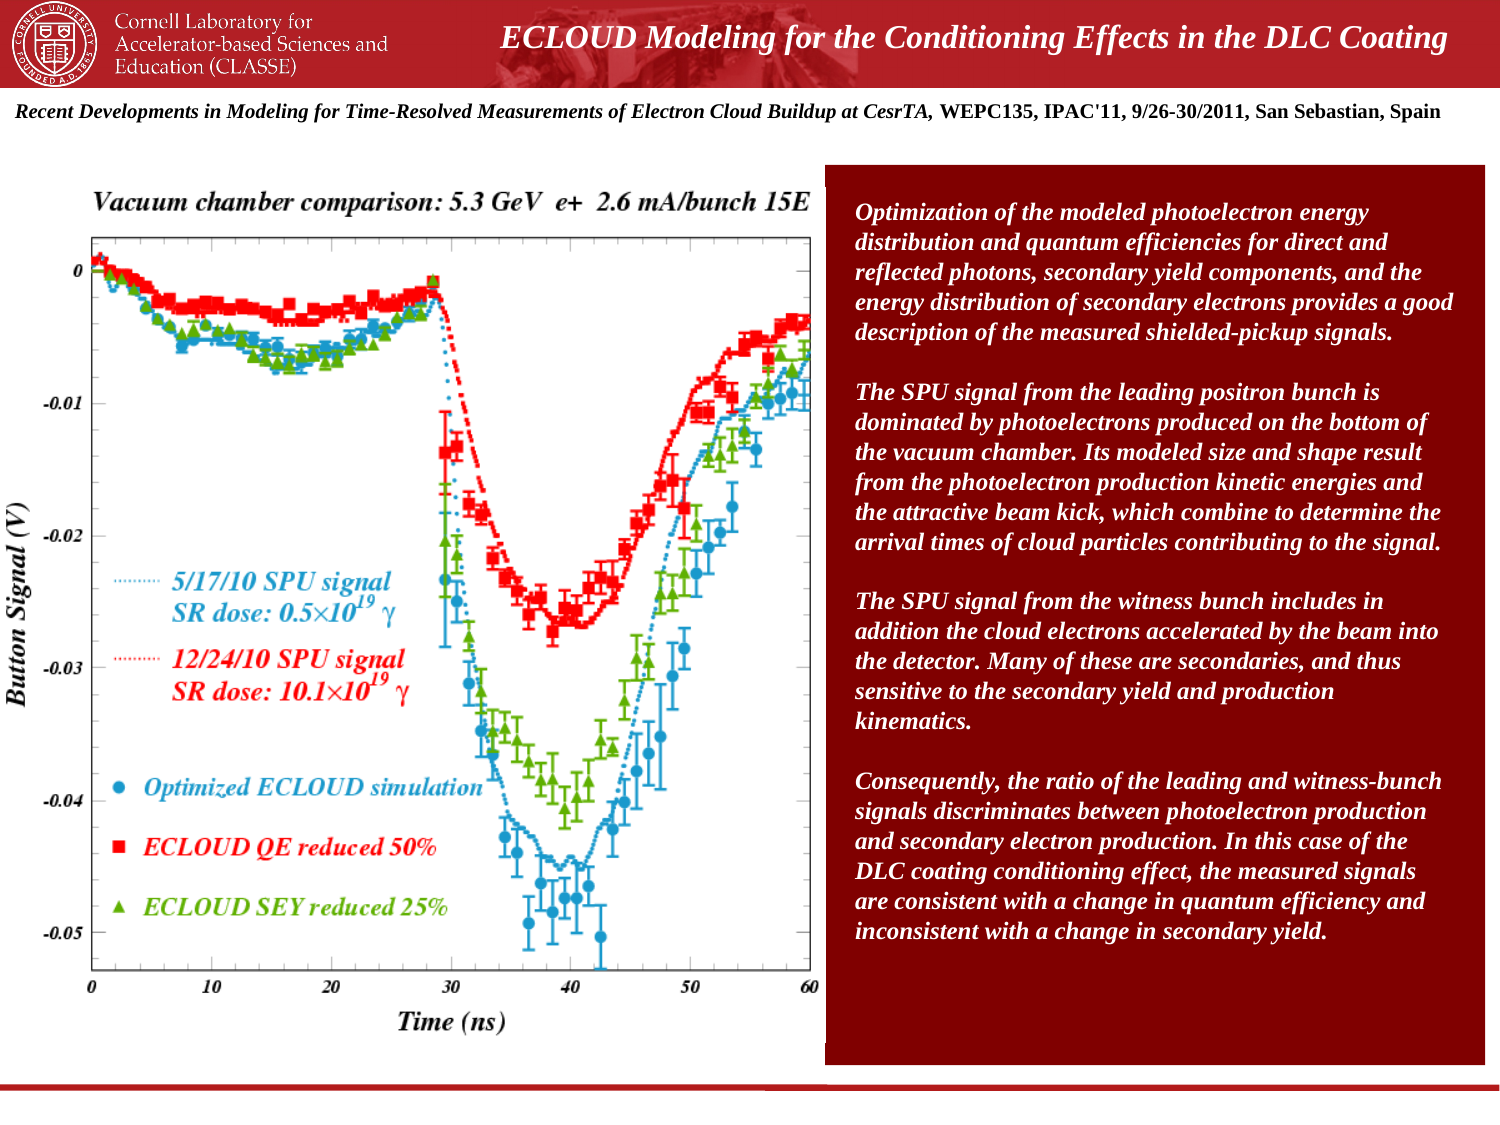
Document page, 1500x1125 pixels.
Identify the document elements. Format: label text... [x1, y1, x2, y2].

text_box Optimization of the modeled photoelectron energy distribution and quantum efficiencies for direct and reflected photons, secondary yield components, and the energy distribution of secondary electrons provides a good description of the measured shielded-pickup signals. The SPU signal from the leading positron bunch is dominated by photoelectrons produced on the bottom of the vacuum chamber. Its modeled size and shape result from the photoelectron production kinetic energies and the attractive beam kick, which combine to determine the arrival times of cloud particles contributing to the signal. The SPU signal from the witness bunch includes in addition the cloud electrons accelerated by the beam into the detector. Many of these are secondaries, and thus sensitive to the secondary yield and production kinematics. Consequently, the ratio of the leading and witness-bunch signals discriminates between photoelectron production and secondary electron production. In this case of the DLC coating conditioning effect, the measured signals are consistent with a change in quantum efficiency and inconsistent with a change in secondary yield. [825, 164, 1486, 1066]
picture [0, 187, 826, 1043]
picture [0, 0, 1065, 88]
text_box Recent Developments in Modeling for Time-Resolved Measurements of Electron Cloud Buildup at CesrTA, WEPC135, IPAC'11, 9/26-30/2011, San Sebastian, Spain [0, 90, 1463, 130]
text_box ECLOUD Modeling for the Conditioning Effects in the DLC Coating [450, 15, 1500, 105]
